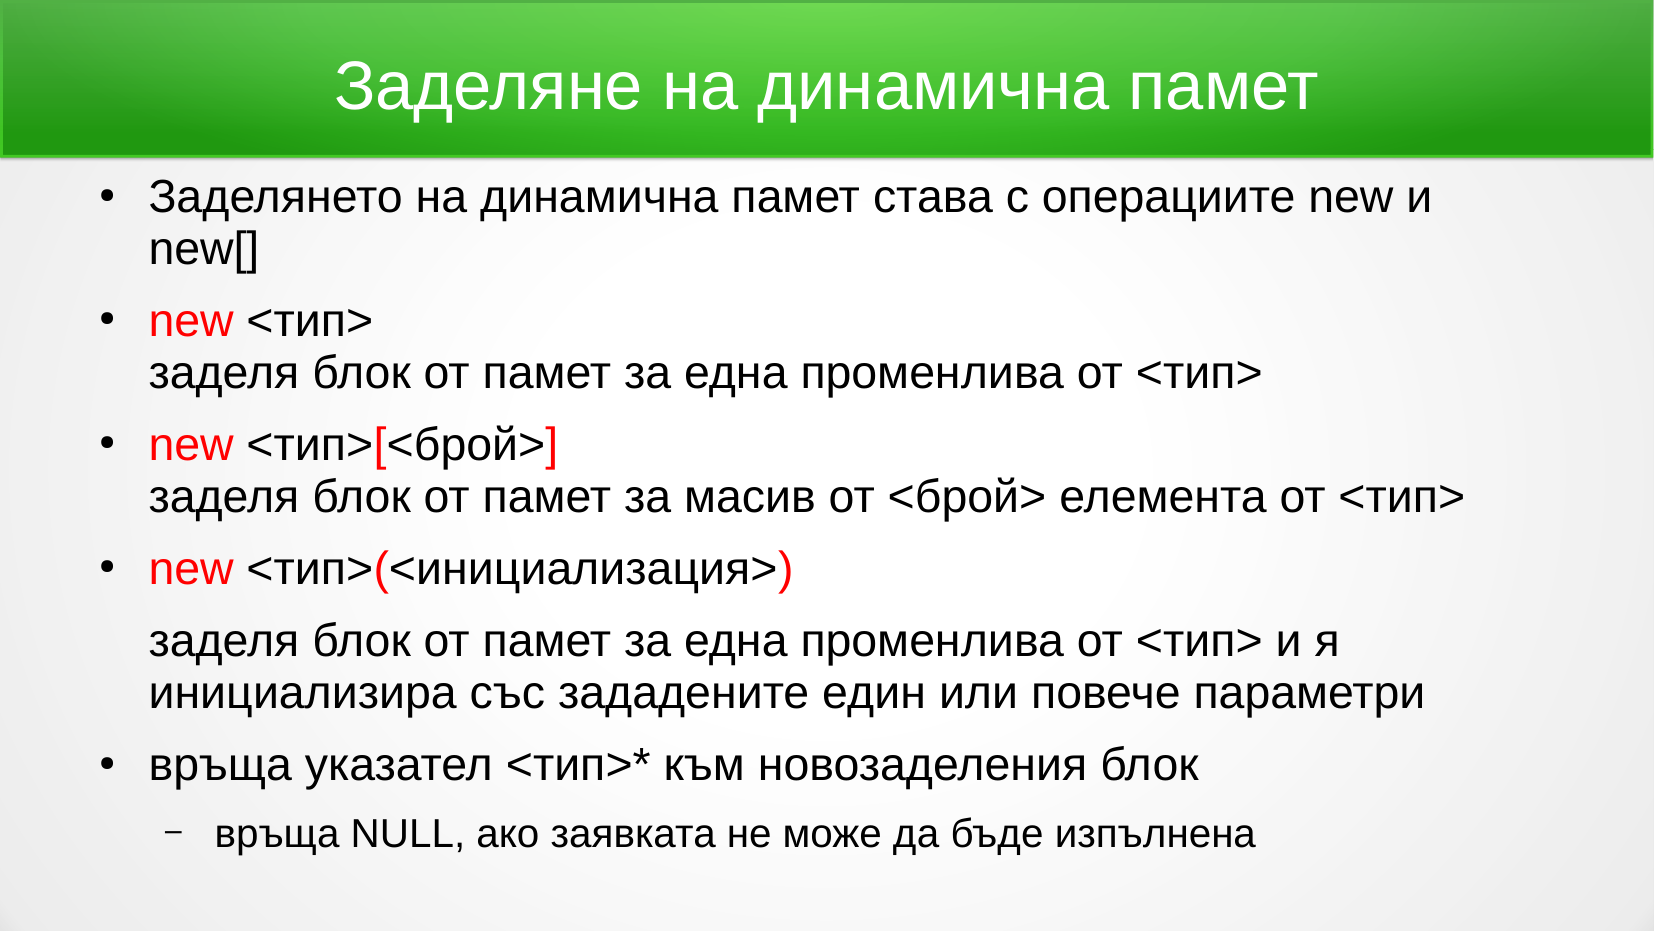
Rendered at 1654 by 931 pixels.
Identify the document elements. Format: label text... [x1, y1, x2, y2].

title Заделяне на динамична памет [82, 37, 1571, 135]
list Заделянето на динамична памет става с операциите new и new[] new <тип> заделя блок от памет за една променлива от <тип> new <тип>[<брой>] заделя блок от памет за масив от <брой> елемента от <тип> new <тип>(<инициализация>) заделя блок от памет за една променлива от <тип> и я инициализира със зададените един или повече параметри връща указател <тип>* към новозаделения блок връща NULL, ако заявката не може да бъде изпълнена [82, 170, 1538, 863]
